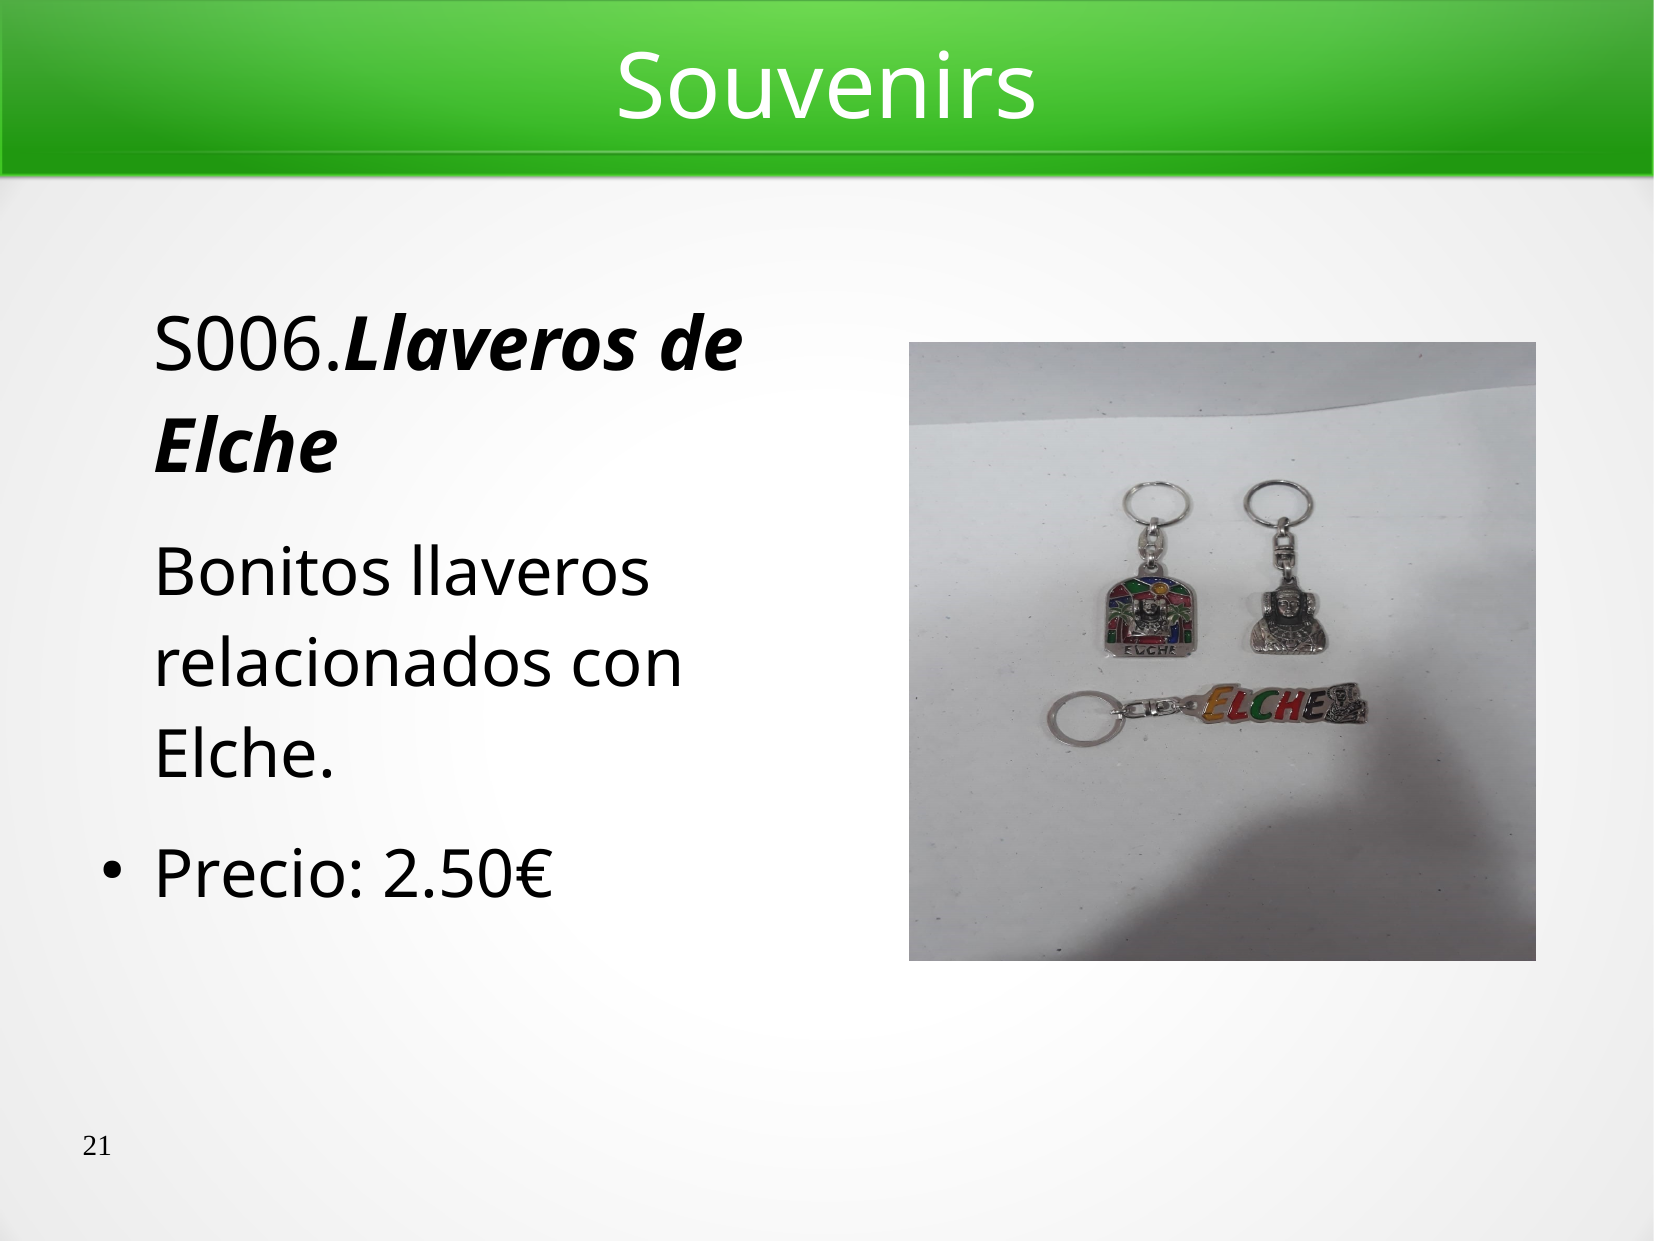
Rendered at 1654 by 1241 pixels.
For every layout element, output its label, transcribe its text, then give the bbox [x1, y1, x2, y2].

list S006.Llaveros de Elche Bonitos llaveros relacionados con Elche. Precio: 2.50€ [82, 290, 809, 1010]
picture [0, 0, 1654, 1241]
title Souvenirs [82, 11, 1571, 154]
